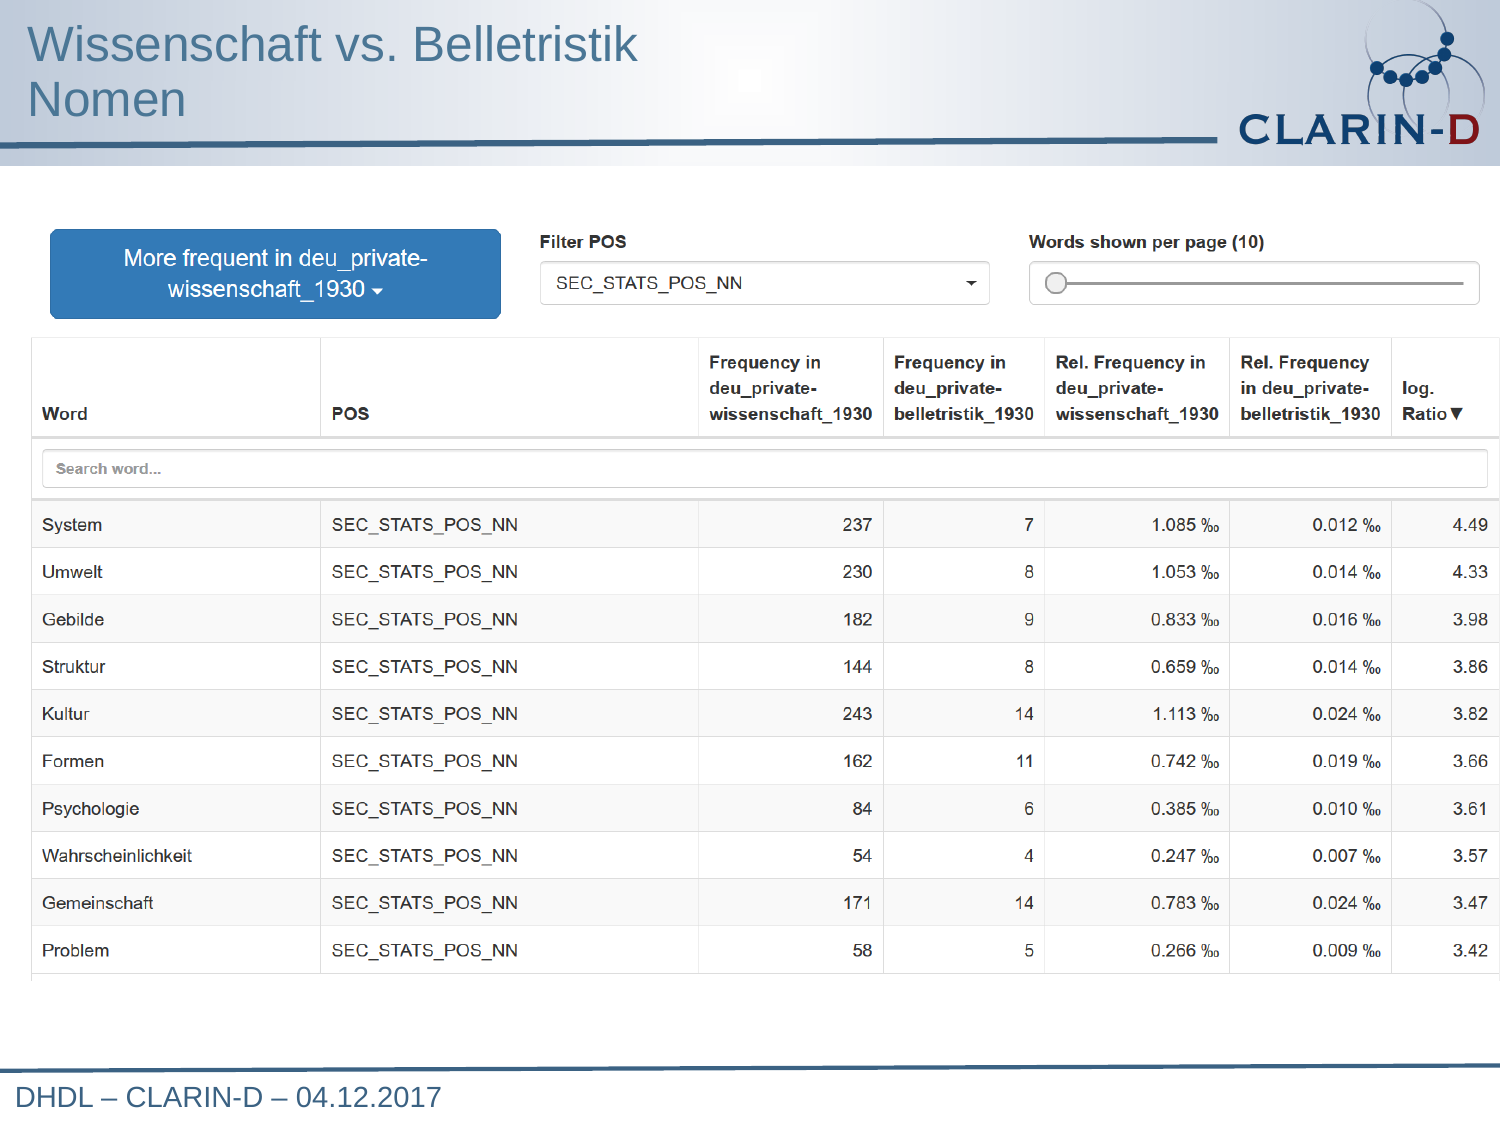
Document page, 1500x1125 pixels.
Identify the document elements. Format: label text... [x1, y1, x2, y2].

title Wissenschaft vs. Belletristik Nomen [12, 8, 1194, 136]
picture [0, 215, 1500, 981]
picture [0, 0, 1500, 166]
